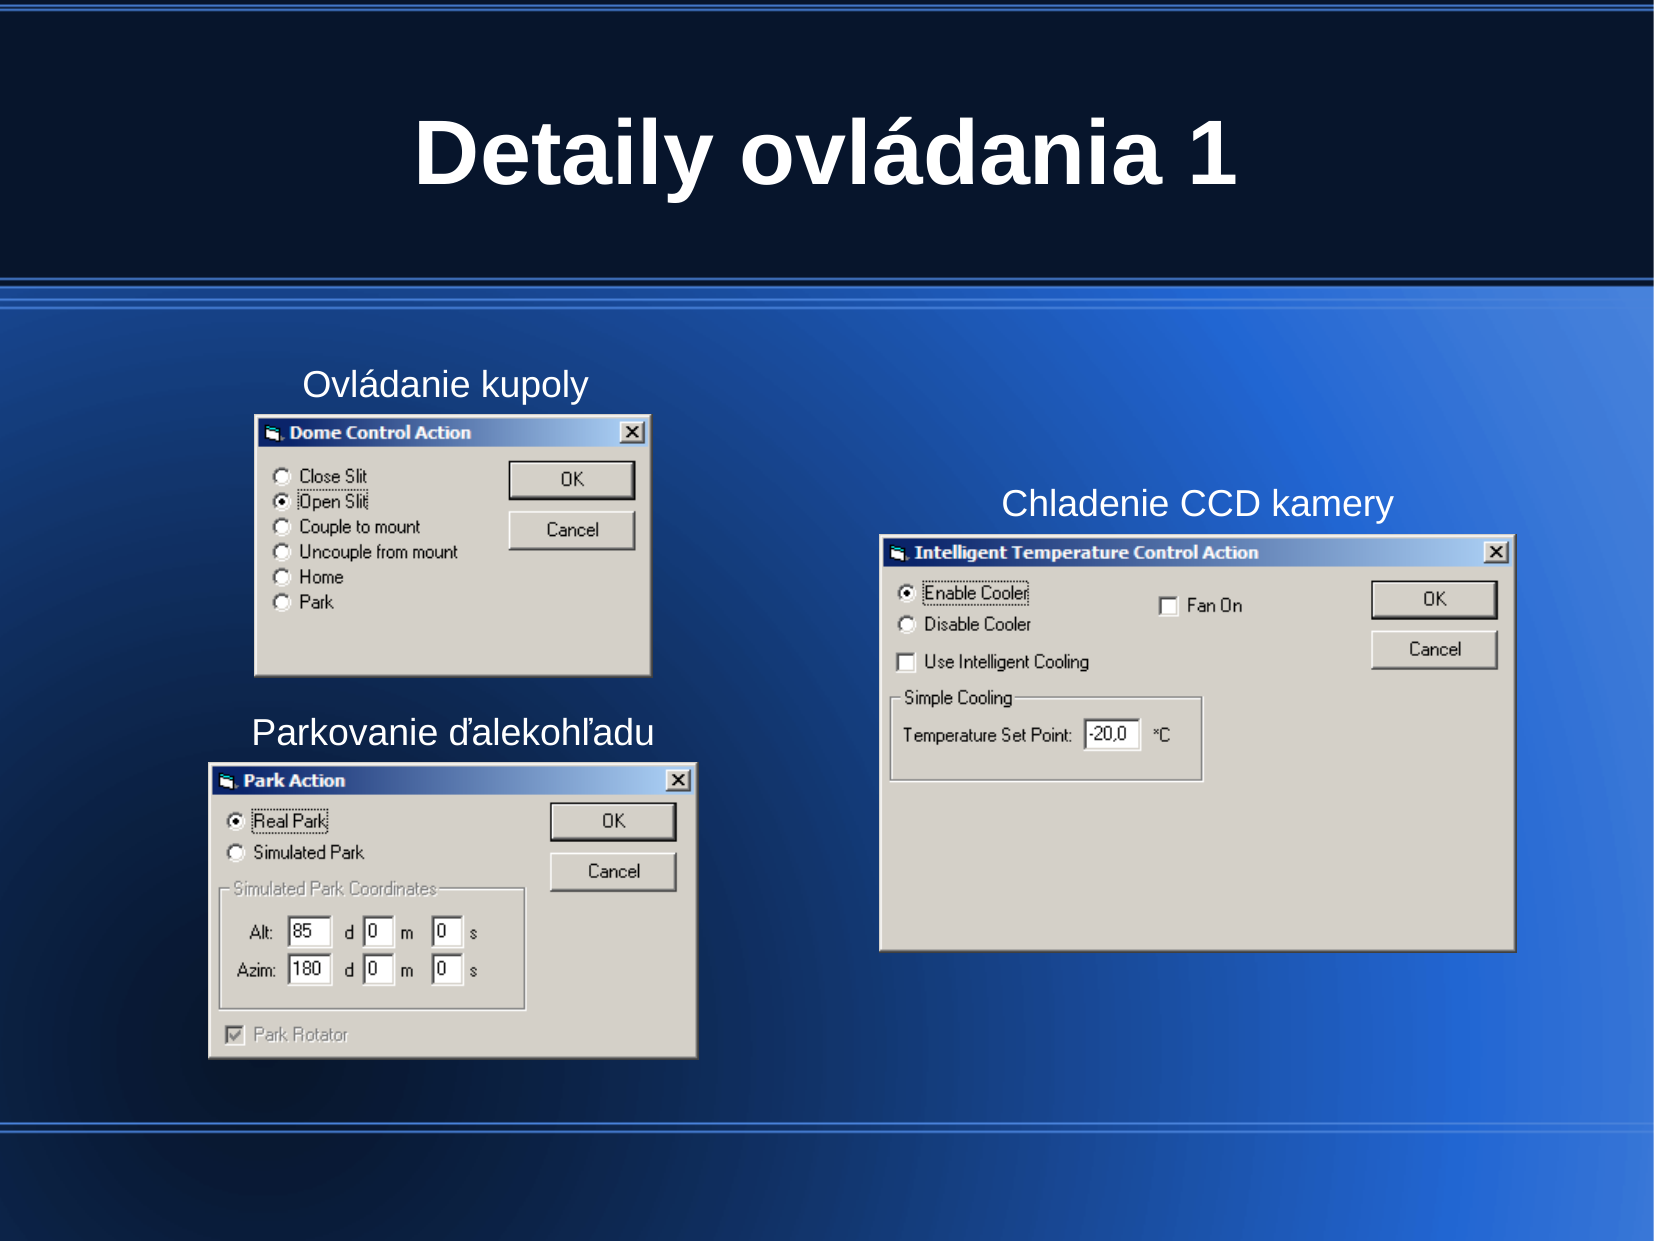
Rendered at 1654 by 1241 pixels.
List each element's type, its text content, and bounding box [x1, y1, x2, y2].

text_box Chladenie CCD kamery [986, 475, 1409, 533]
picture [0, 0, 1654, 1241]
text_box Parkovanie ďalekohľadu [236, 703, 670, 761]
title Detaily ovládania 1 [82, 56, 1571, 250]
text_box Ovládanie kupoly [287, 355, 604, 413]
